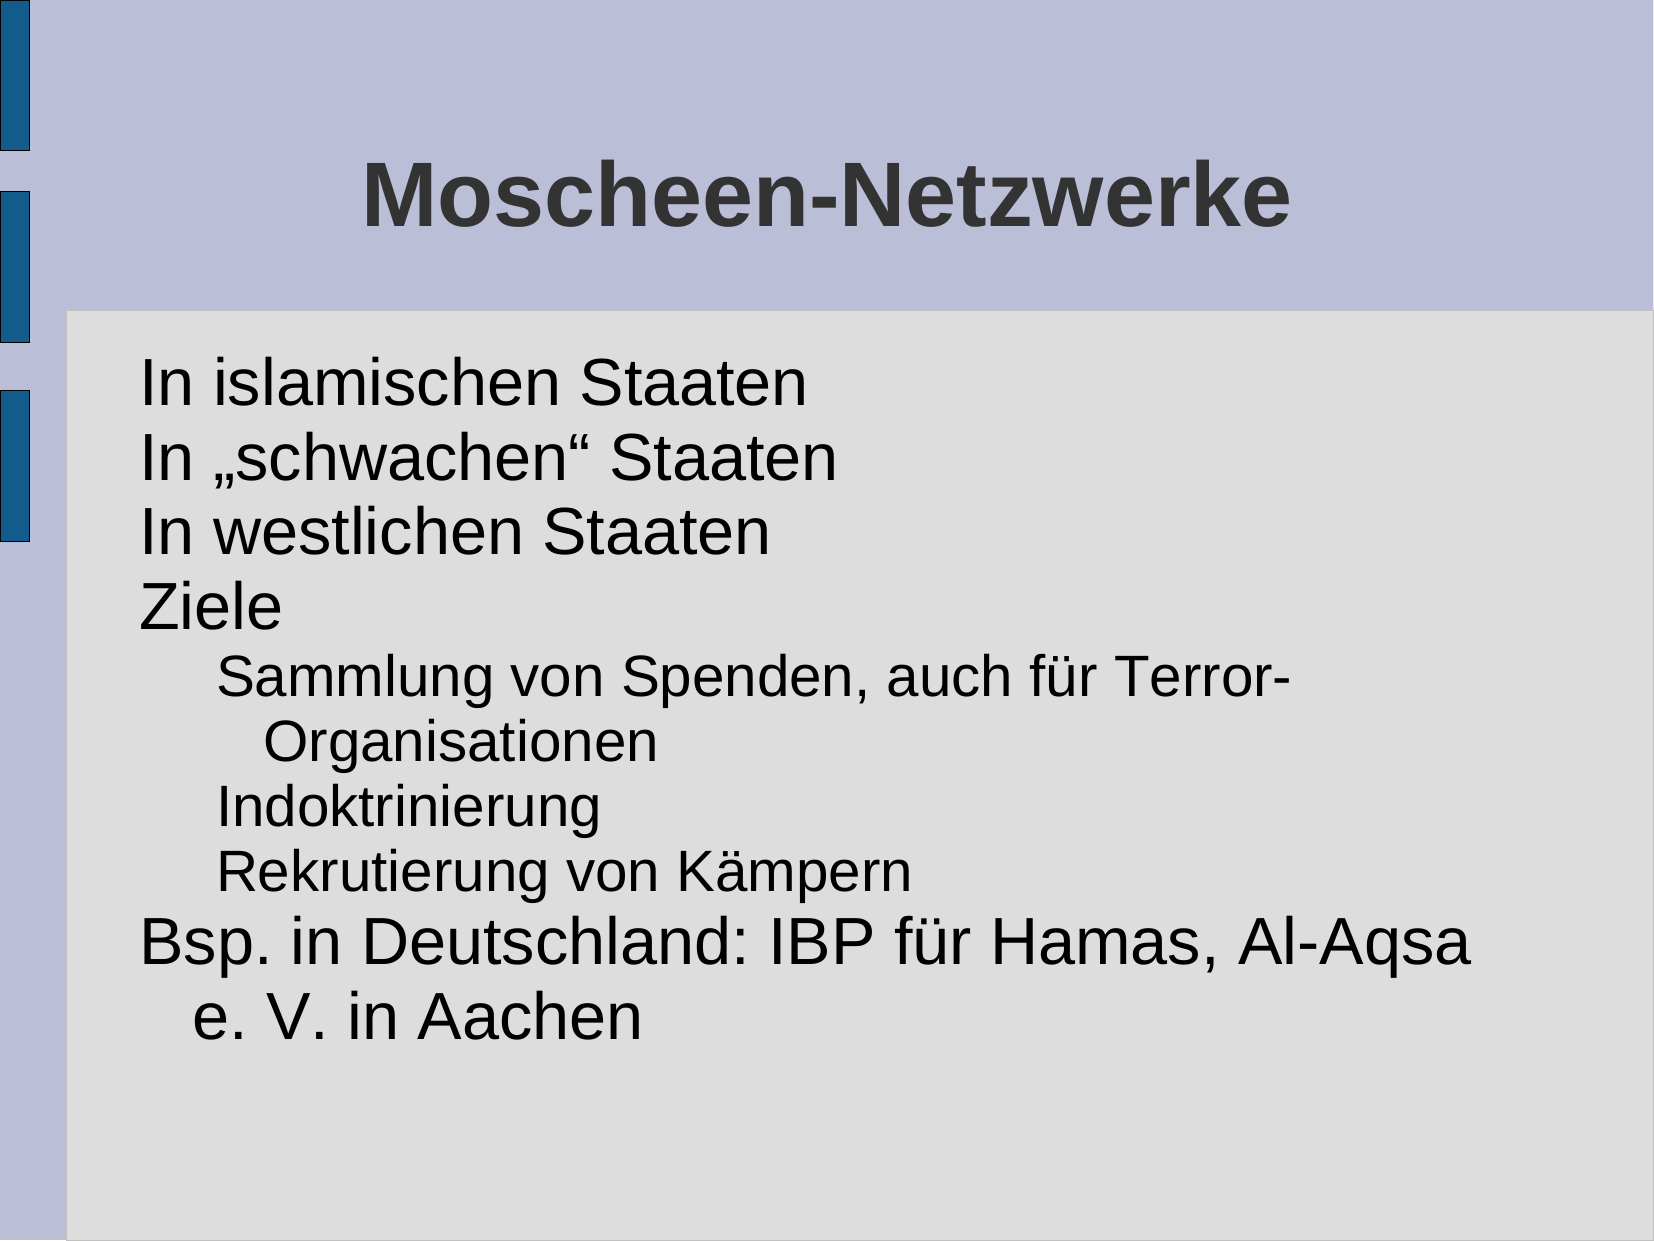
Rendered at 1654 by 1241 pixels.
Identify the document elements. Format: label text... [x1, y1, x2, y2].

list In islamischen Staaten In „schwachen“ Staaten In westlichen Staaten Ziele Sammlung von Spenden, auch für Terror-Organisationen Indoktrinierung Rekrutierung von Kämpern Bsp. in Deutschland: IBP für Hamas, Al-Aqsa e. V. in Aachen [121, 344, 1534, 1127]
title Moscheen-Netzwerke [121, 91, 1534, 299]
